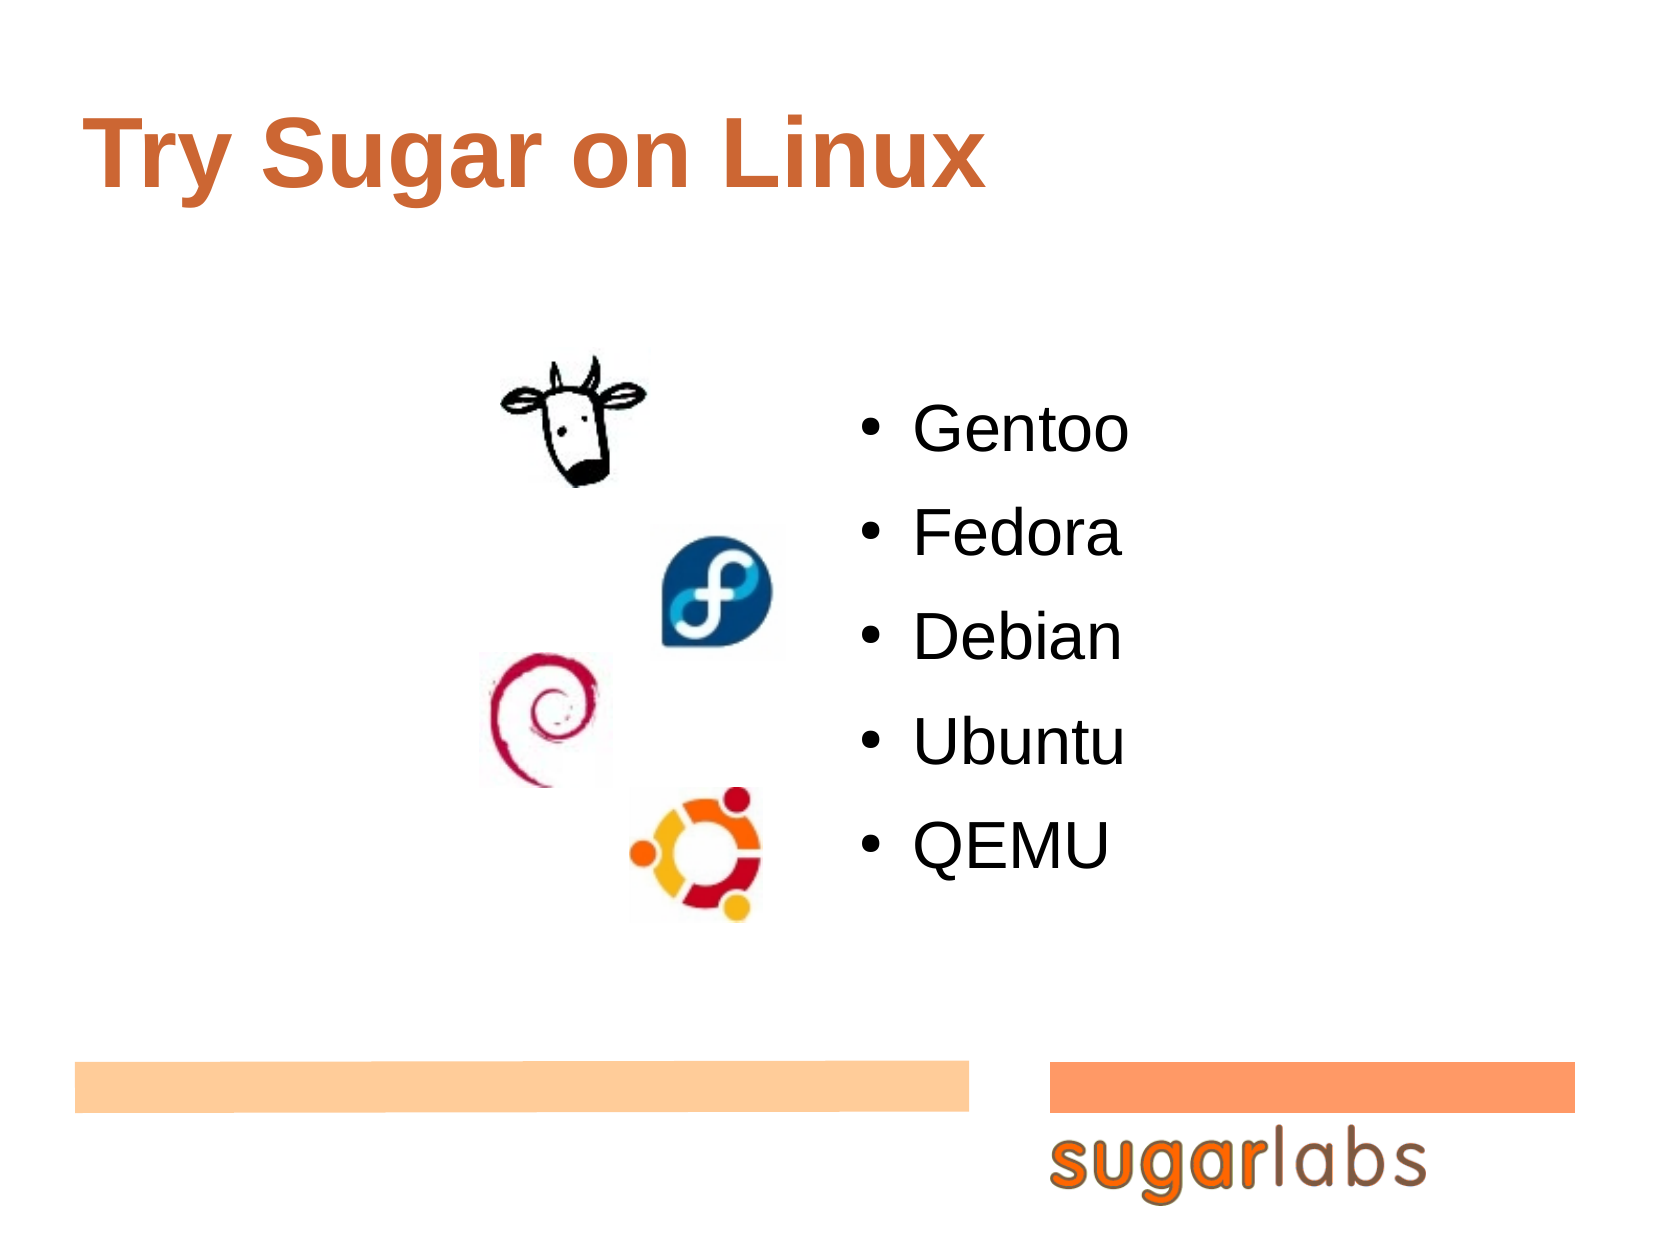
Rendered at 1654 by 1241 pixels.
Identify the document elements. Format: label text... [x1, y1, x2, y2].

list Gentoo Fedora Debian Ubuntu QEMU [841, 390, 1401, 997]
picture [479, 652, 613, 788]
picture [650, 524, 786, 661]
title Try Sugar on Linux [82, 49, 1571, 257]
picture [500, 347, 651, 488]
picture [1050, 1124, 1426, 1206]
picture [629, 787, 763, 923]
